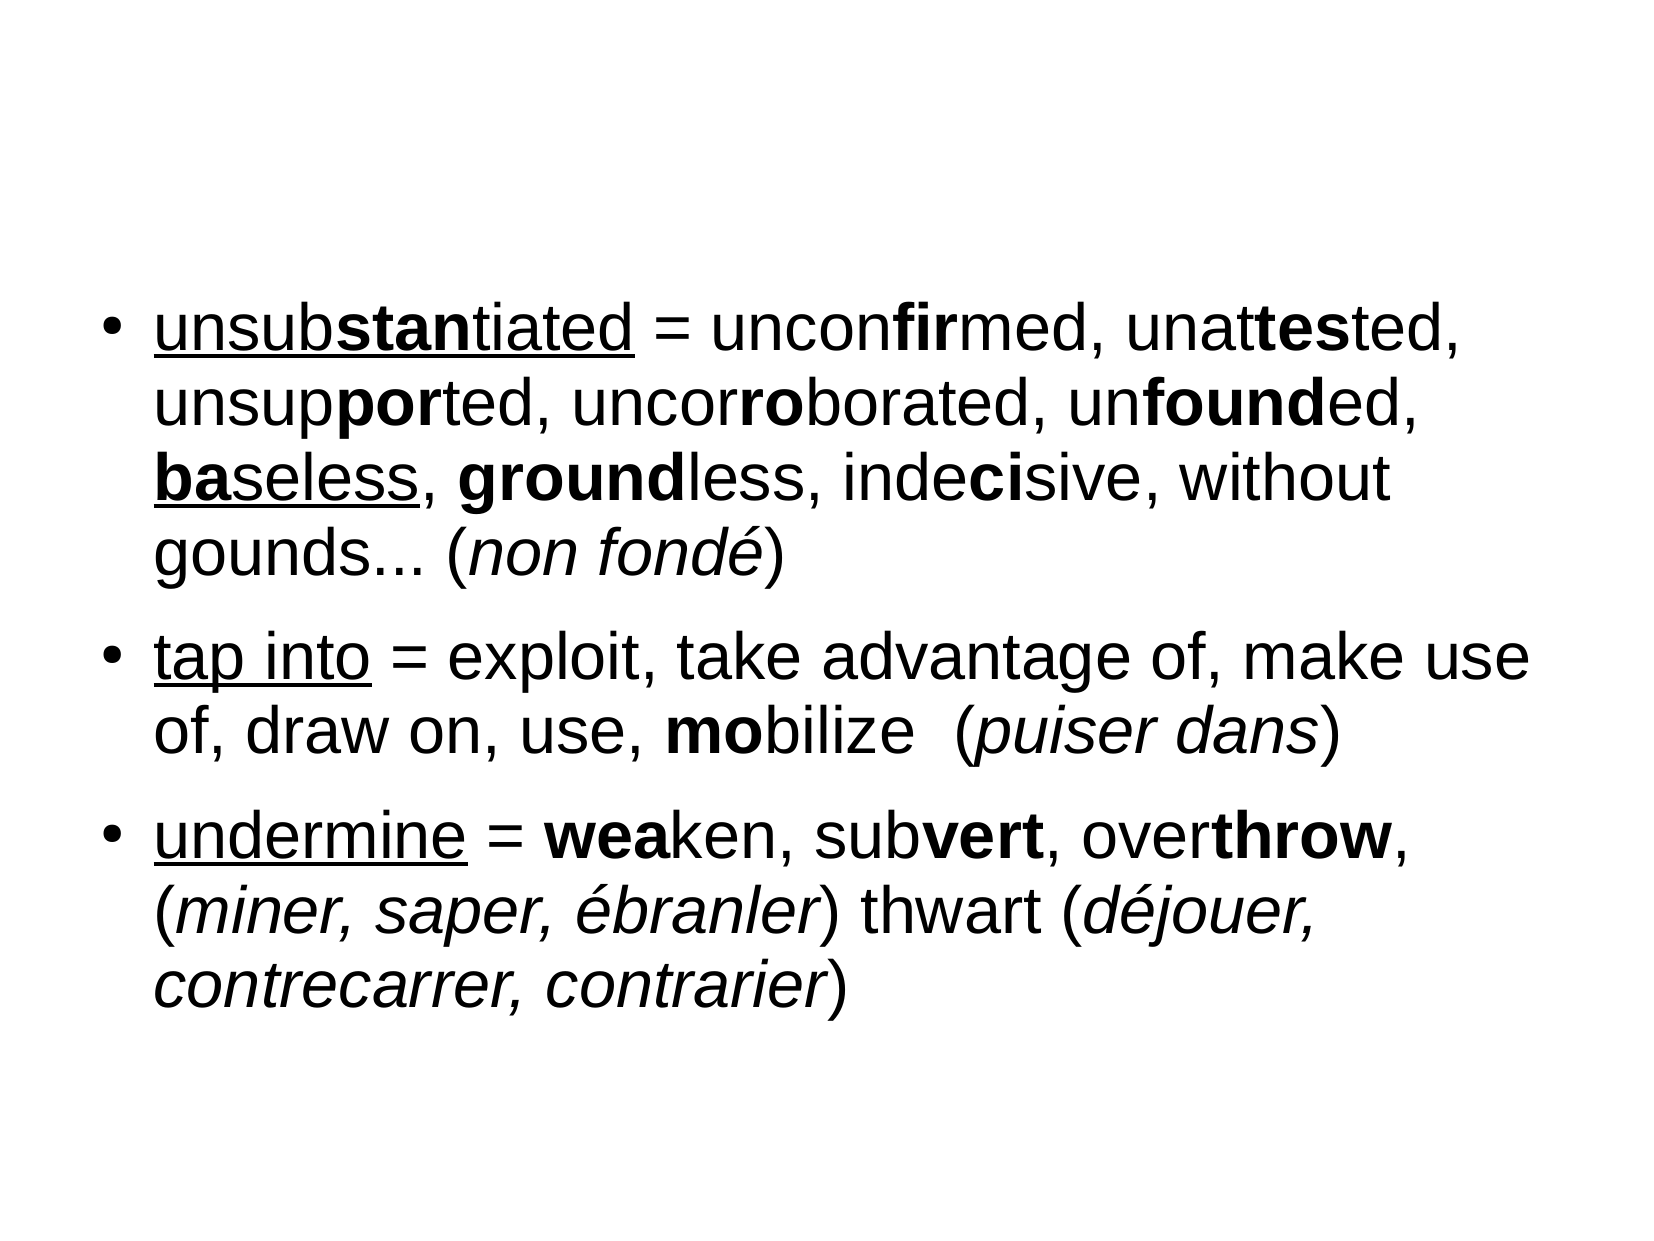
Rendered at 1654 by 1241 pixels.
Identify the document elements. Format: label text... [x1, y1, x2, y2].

list unsubstantiated = unconfirmed, unattested, unsupported, uncorroborated, unfounded, baseless, groundless, indecisive, without gounds... (non fondé) tap into = exploit, take advantage of, make use of, draw on, use, mobilize (puiser dans) undermine = weaken, subvert, overthrow, (miner, saper, ébranler) thwart (déjouer, contrecarrer, contrarier) [82, 290, 1571, 1109]
